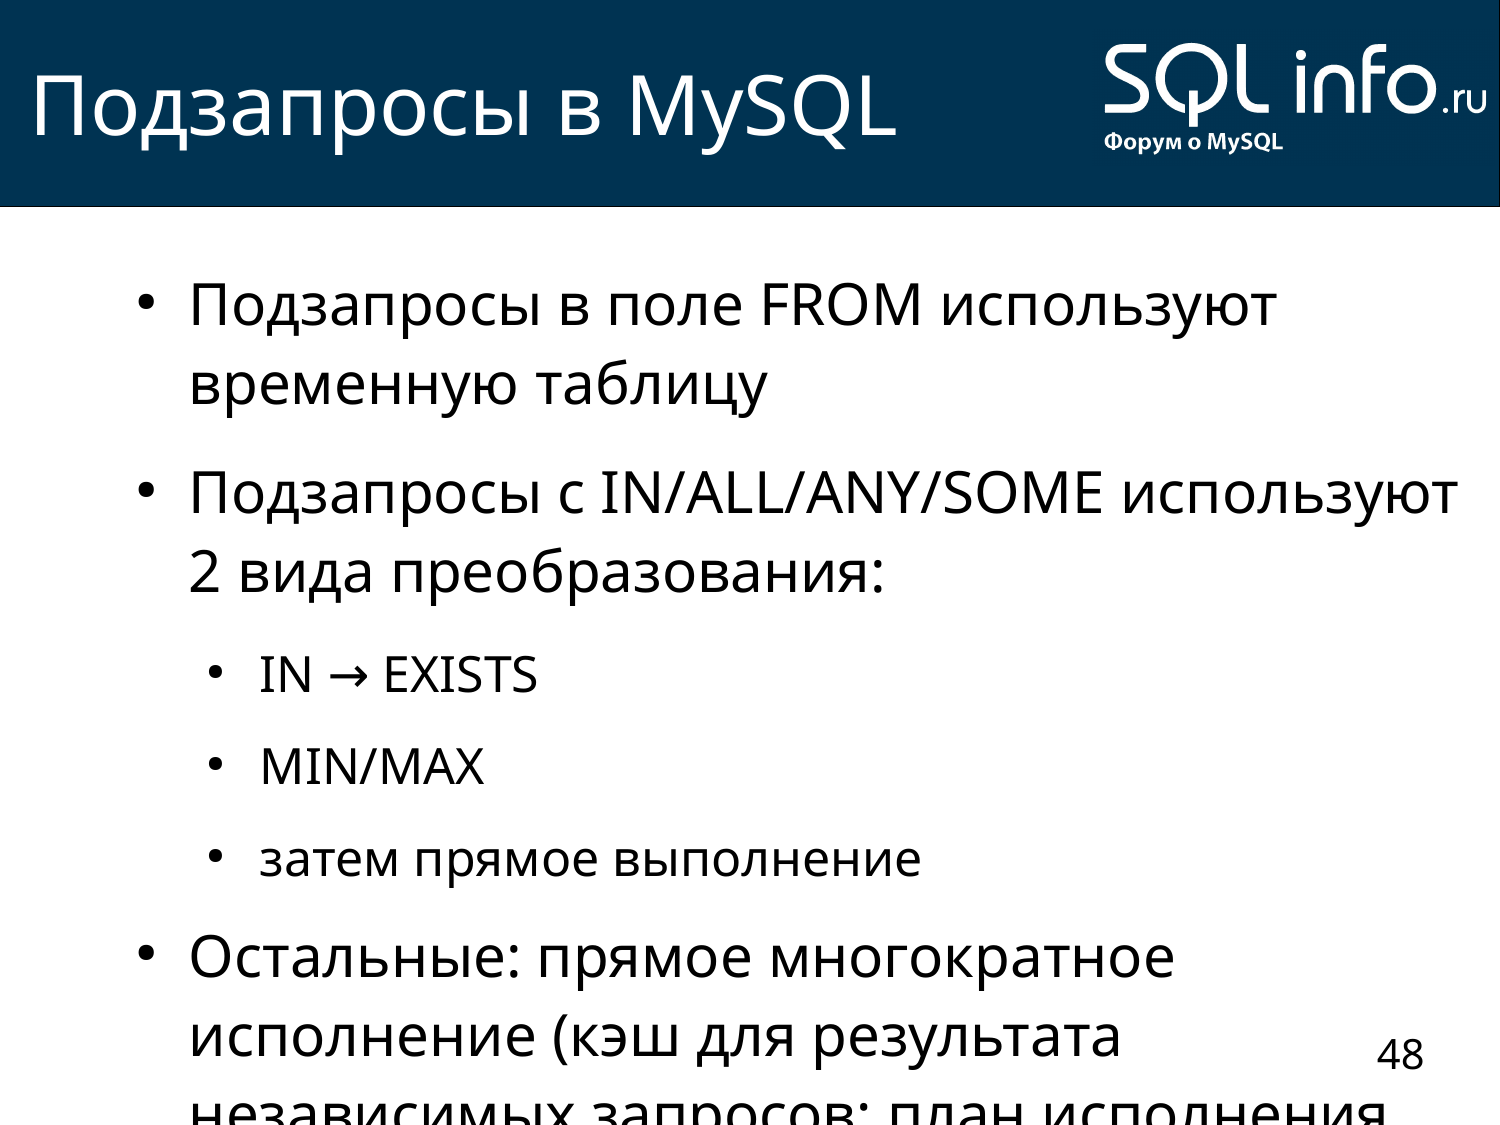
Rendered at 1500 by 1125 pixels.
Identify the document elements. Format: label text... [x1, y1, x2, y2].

title Подзапросы в MySQL [29, 0, 1093, 207]
picture [1093, 29, 1495, 166]
list Подзапросы в поле FROM используют временную таблицу Подзапросы с IN/ALL/ANY/SOME используют 2 вида преобразования: IN → EXISTS MIN/MAX затем прямое выполнение Остальные: прямое многократное исполнение (кэш для результата независимых запросов; план исполнения используется повторно) [118, 263, 1469, 1093]
